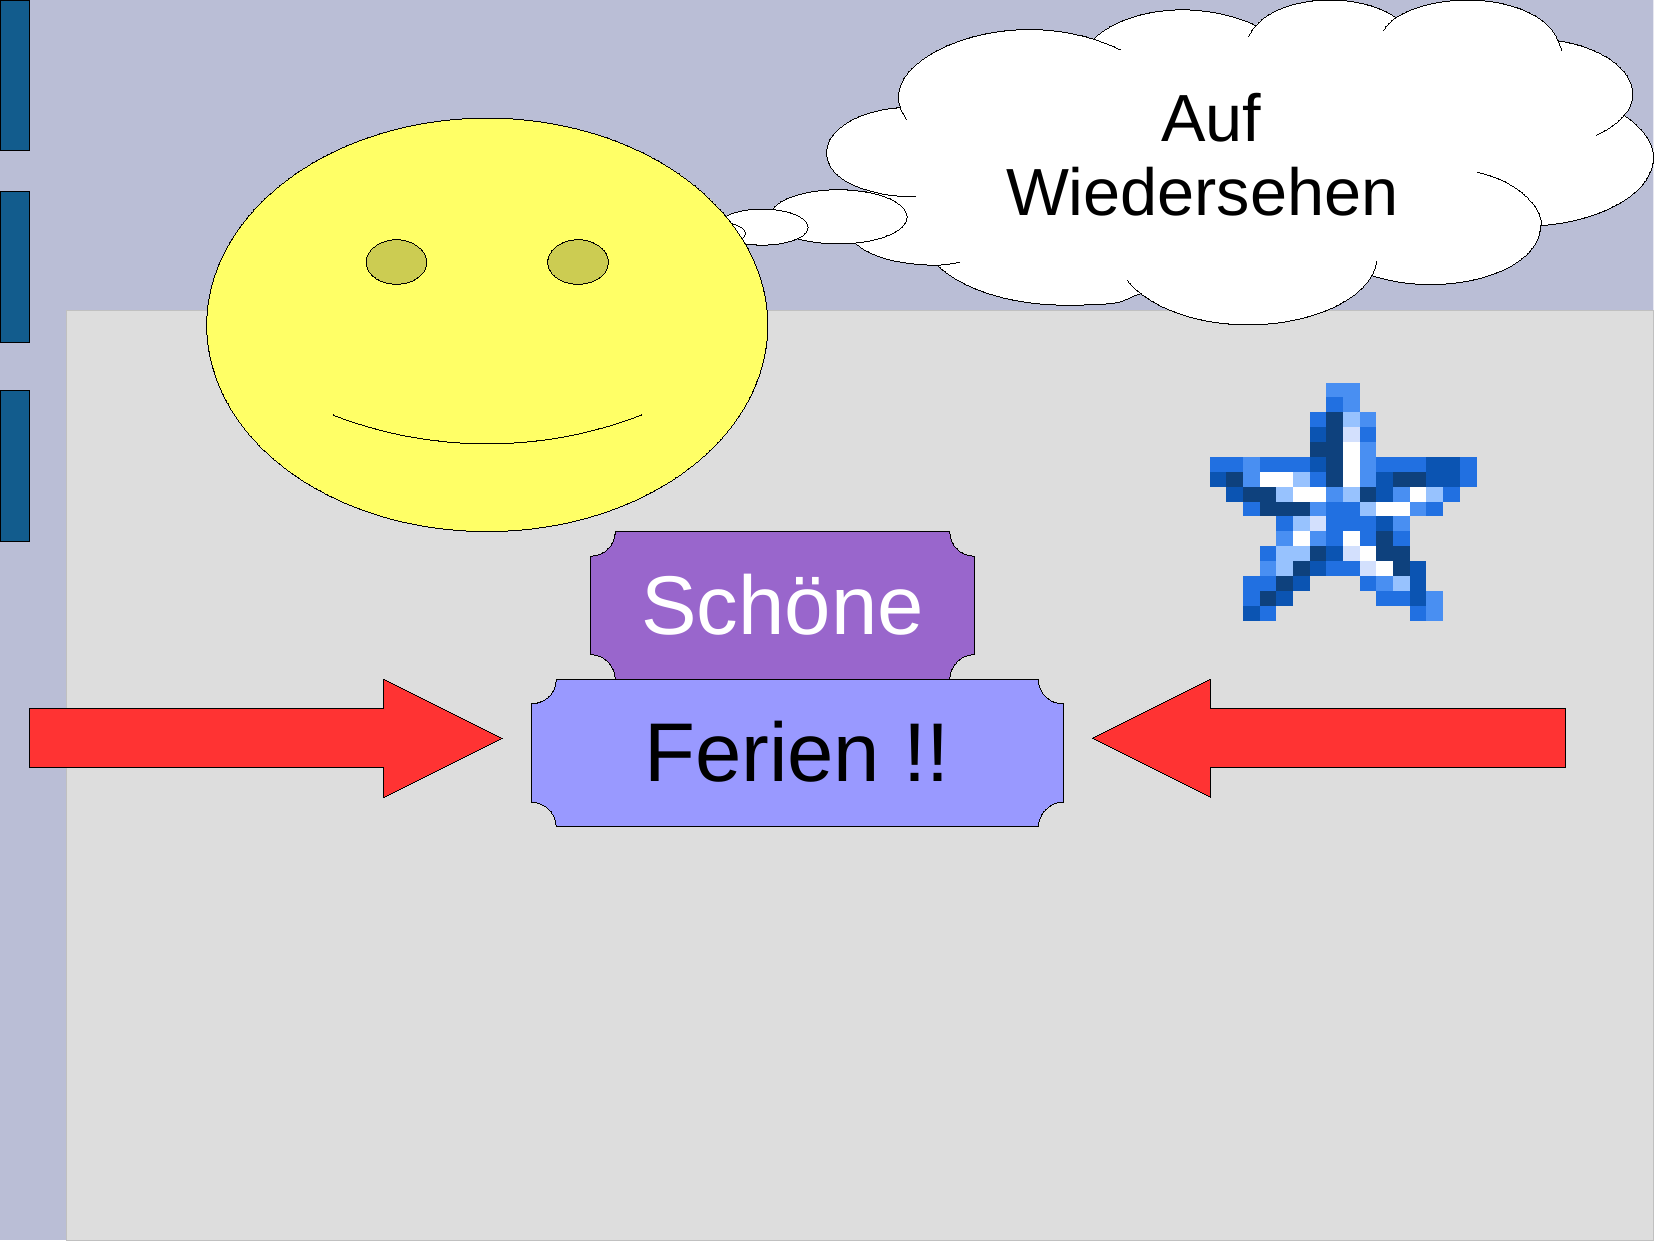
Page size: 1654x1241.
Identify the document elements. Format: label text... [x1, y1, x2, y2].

text_box [29, 679, 503, 798]
picture [1210, 383, 1477, 621]
text_box Ferien !! [531, 679, 1064, 827]
text_box [1092, 679, 1566, 798]
text_box [206, 118, 768, 532]
text_box Schöne [590, 531, 975, 680]
text_box Auf Wiedersehen [726, 0, 1654, 325]
